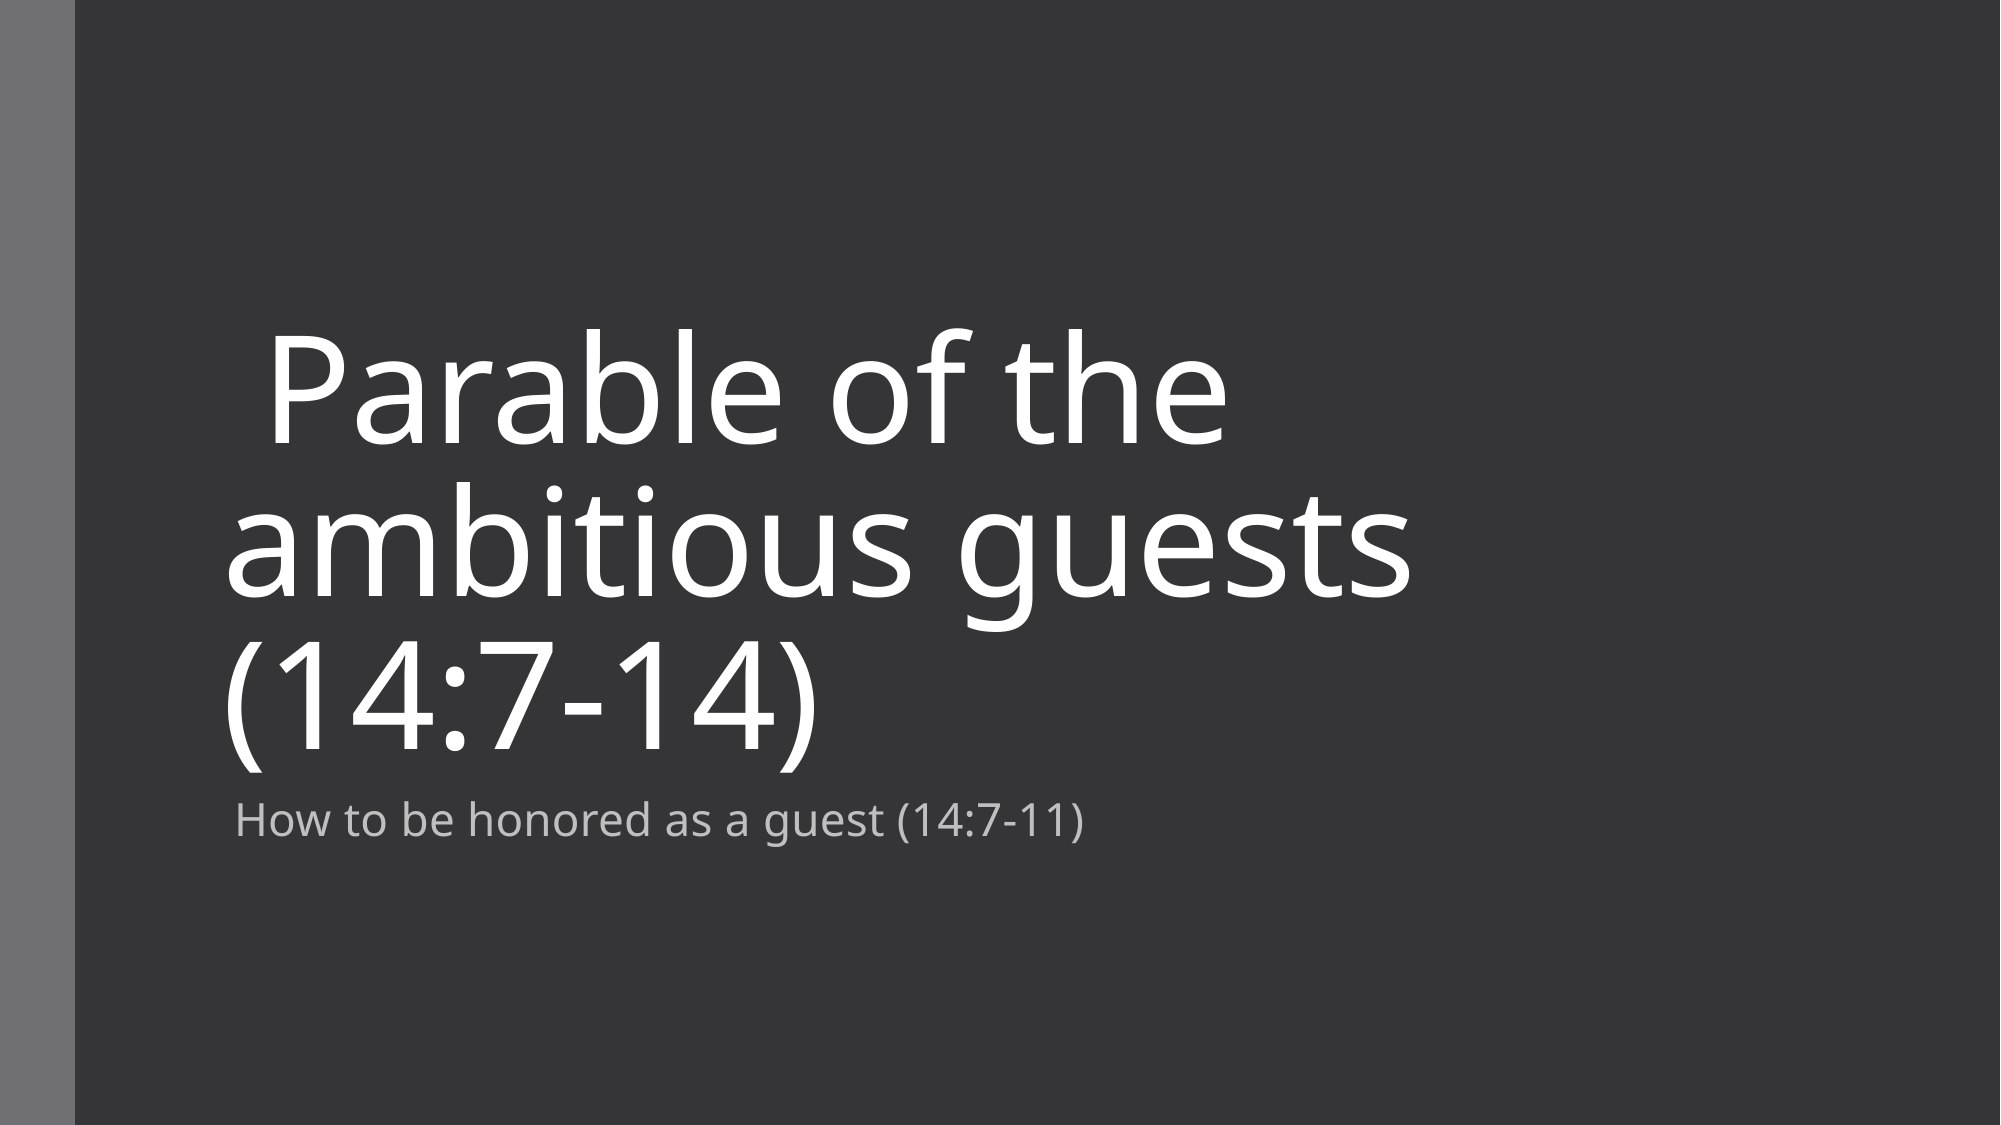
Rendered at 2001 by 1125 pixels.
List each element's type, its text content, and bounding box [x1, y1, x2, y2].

title Parable of the ambitious guests (14:7-14) [206, 124, 1752, 787]
subtitle How to be honored as a guest (14:7-11) [206, 787, 1752, 1066]
